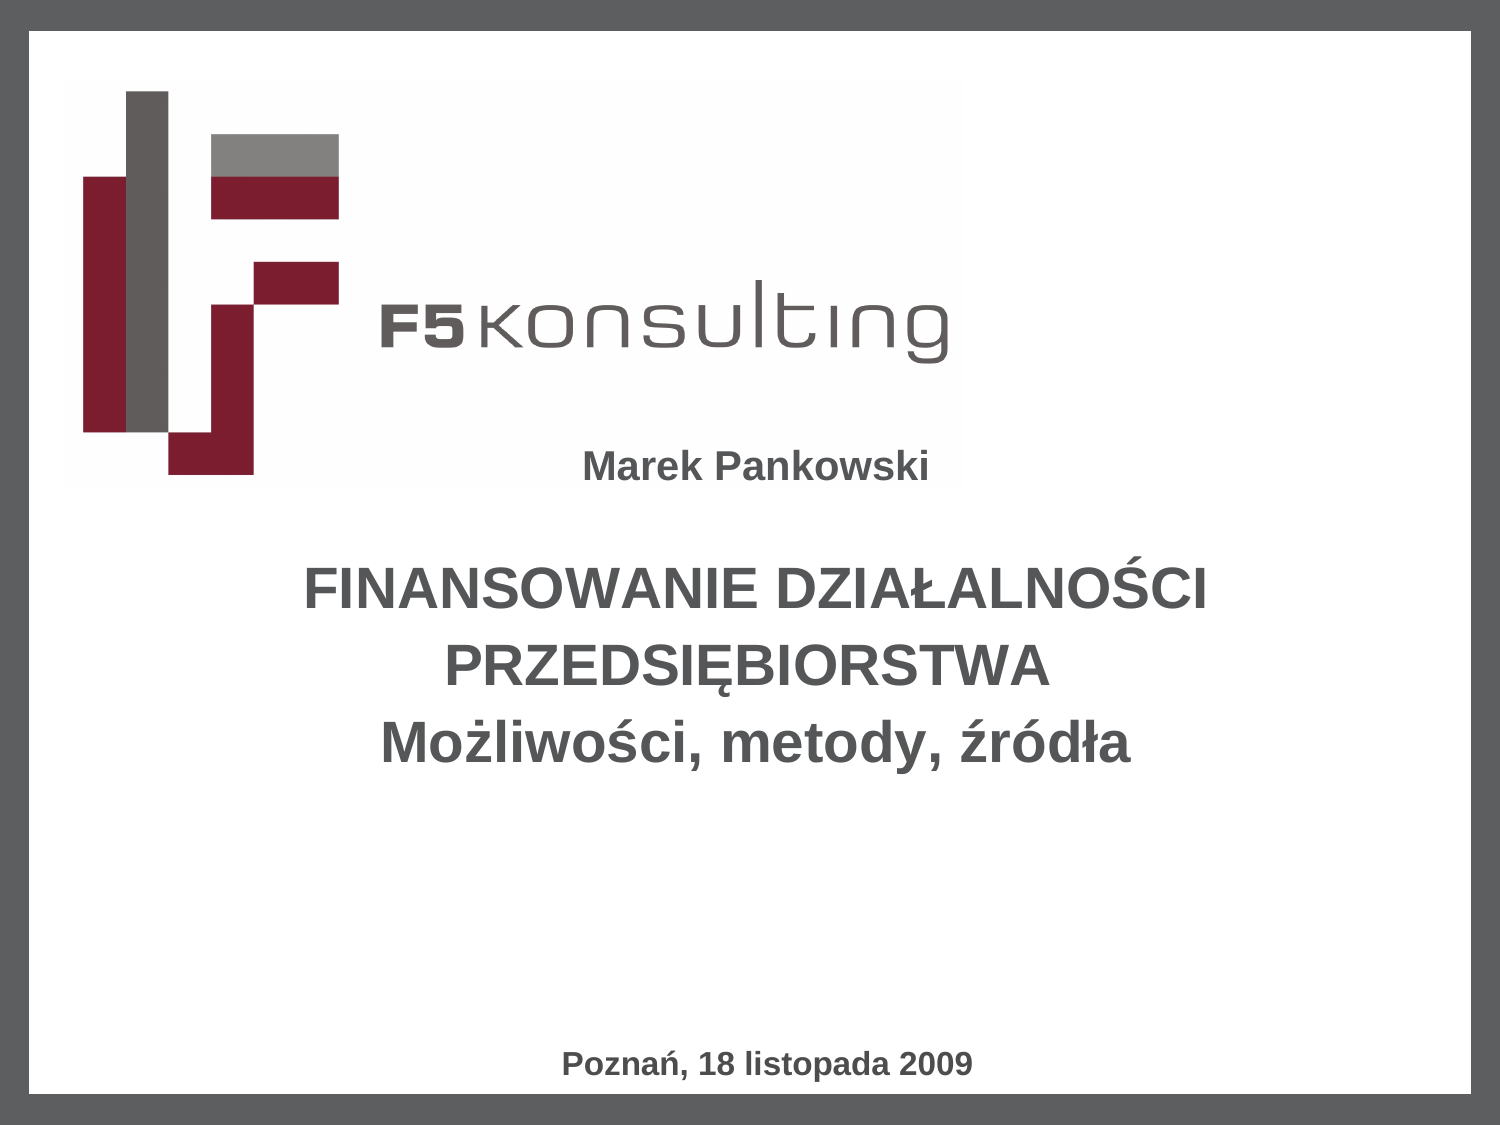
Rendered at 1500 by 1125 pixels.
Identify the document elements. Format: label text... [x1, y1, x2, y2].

text_box Poznań, 18 listopada 2009 [490, 1034, 1046, 1091]
title Marek Pankowski FINANSOWANIE DZIAŁALNOŚCI PRZEDSIĘBIORSTWA Możliwości, metody, źródła [112, 385, 1400, 823]
